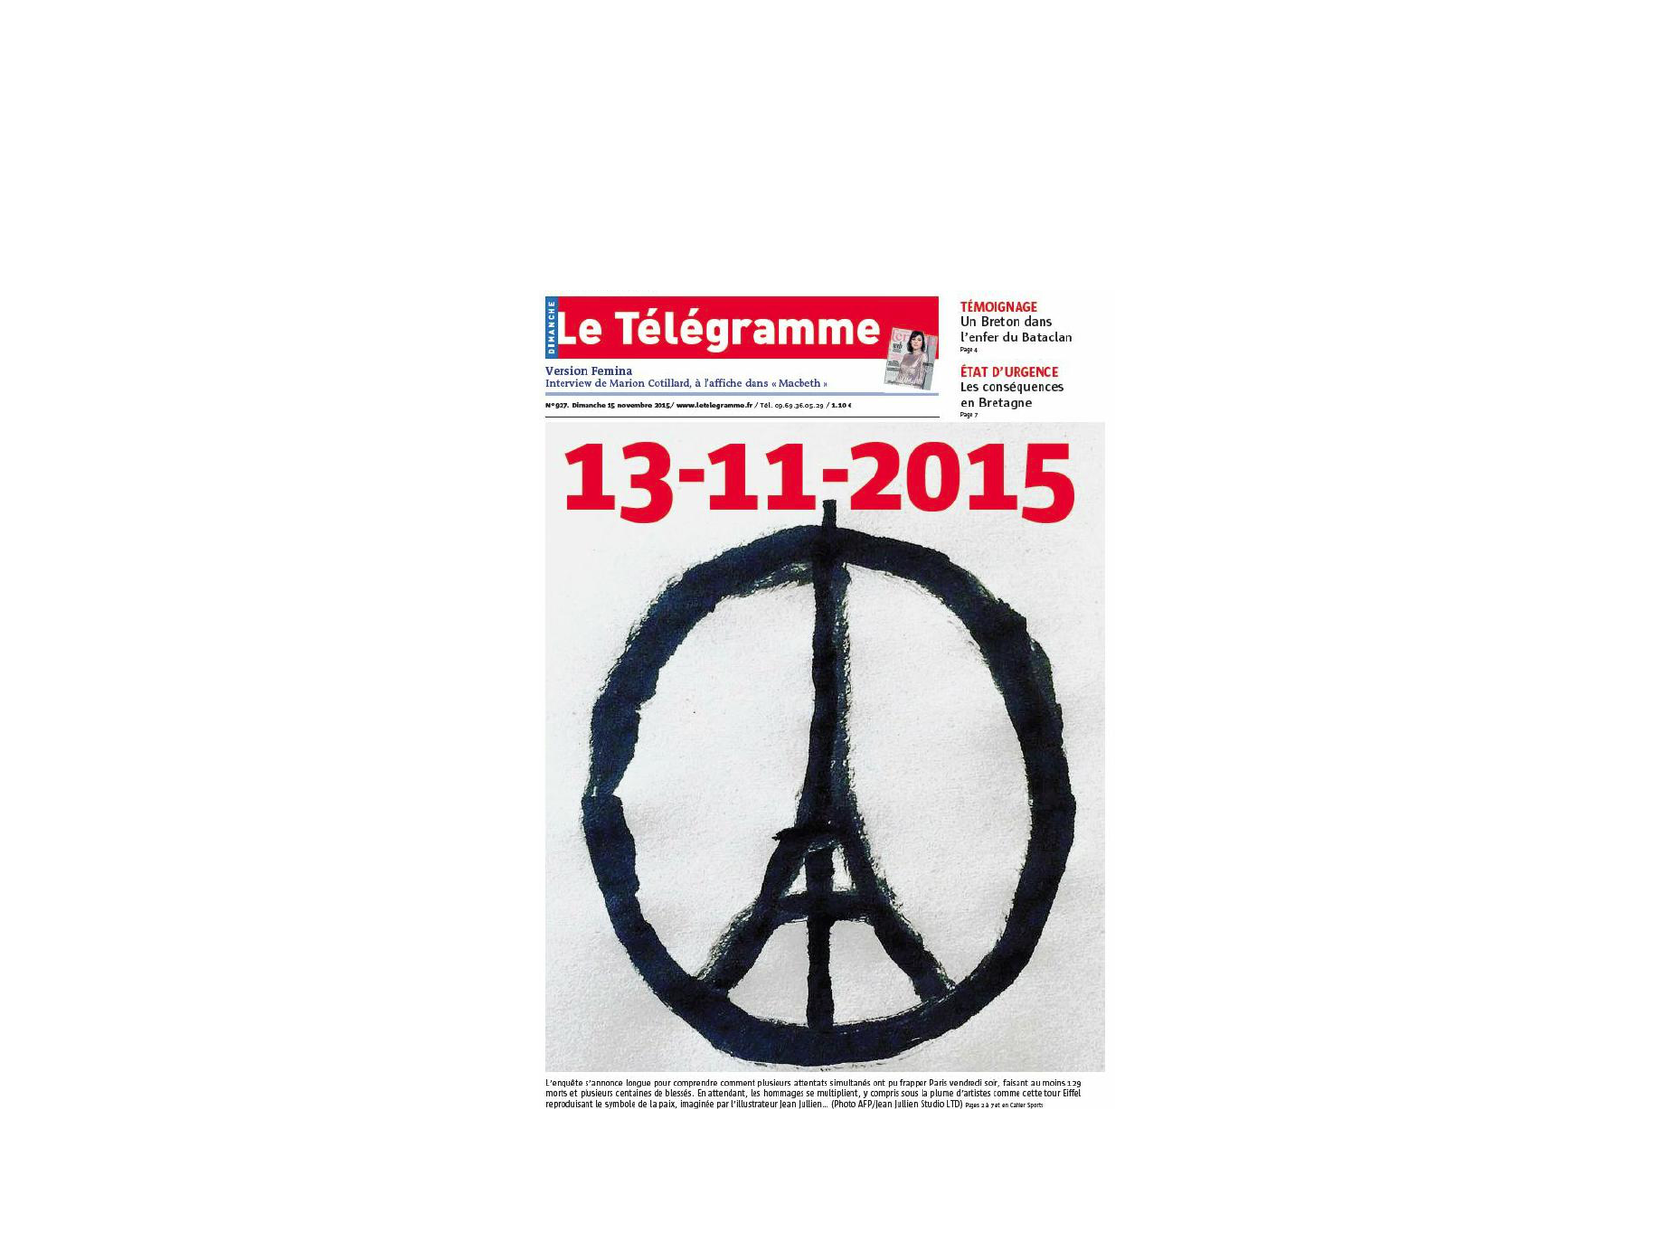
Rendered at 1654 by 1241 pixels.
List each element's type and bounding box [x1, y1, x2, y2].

picture [539, 290, 1115, 1109]
